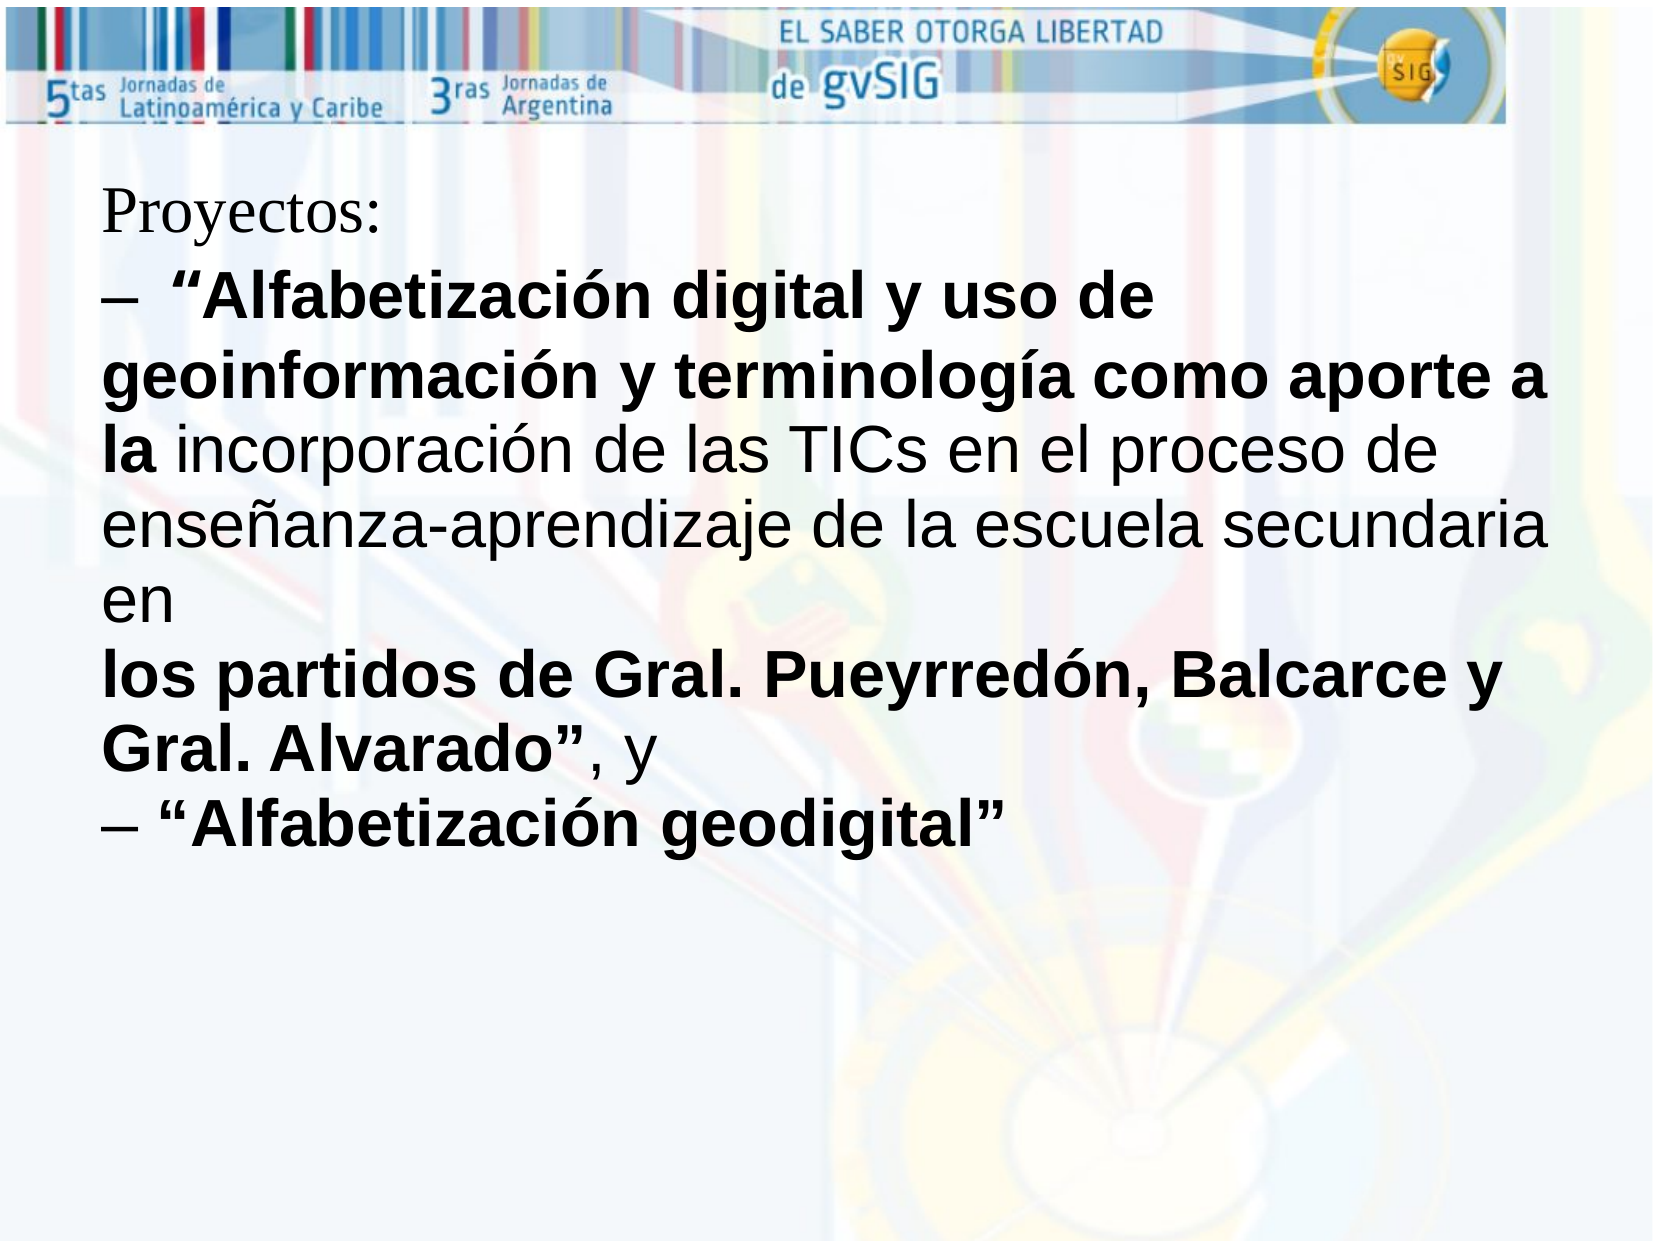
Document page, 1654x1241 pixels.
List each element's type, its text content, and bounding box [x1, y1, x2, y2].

picture [0, 7, 1653, 1241]
text_box Proyectos: – “Alfabetización digital y uso de geoinformación y terminología como aporte a la incorporación de las TICs en el proceso de enseñanza-aprendizaje de la escuela secundaria en los partidos de Gral. Pueyrredón, Balcarce y Gral. Alvarado”, y – “Alfabetización geodigital” [86, 165, 1574, 1158]
